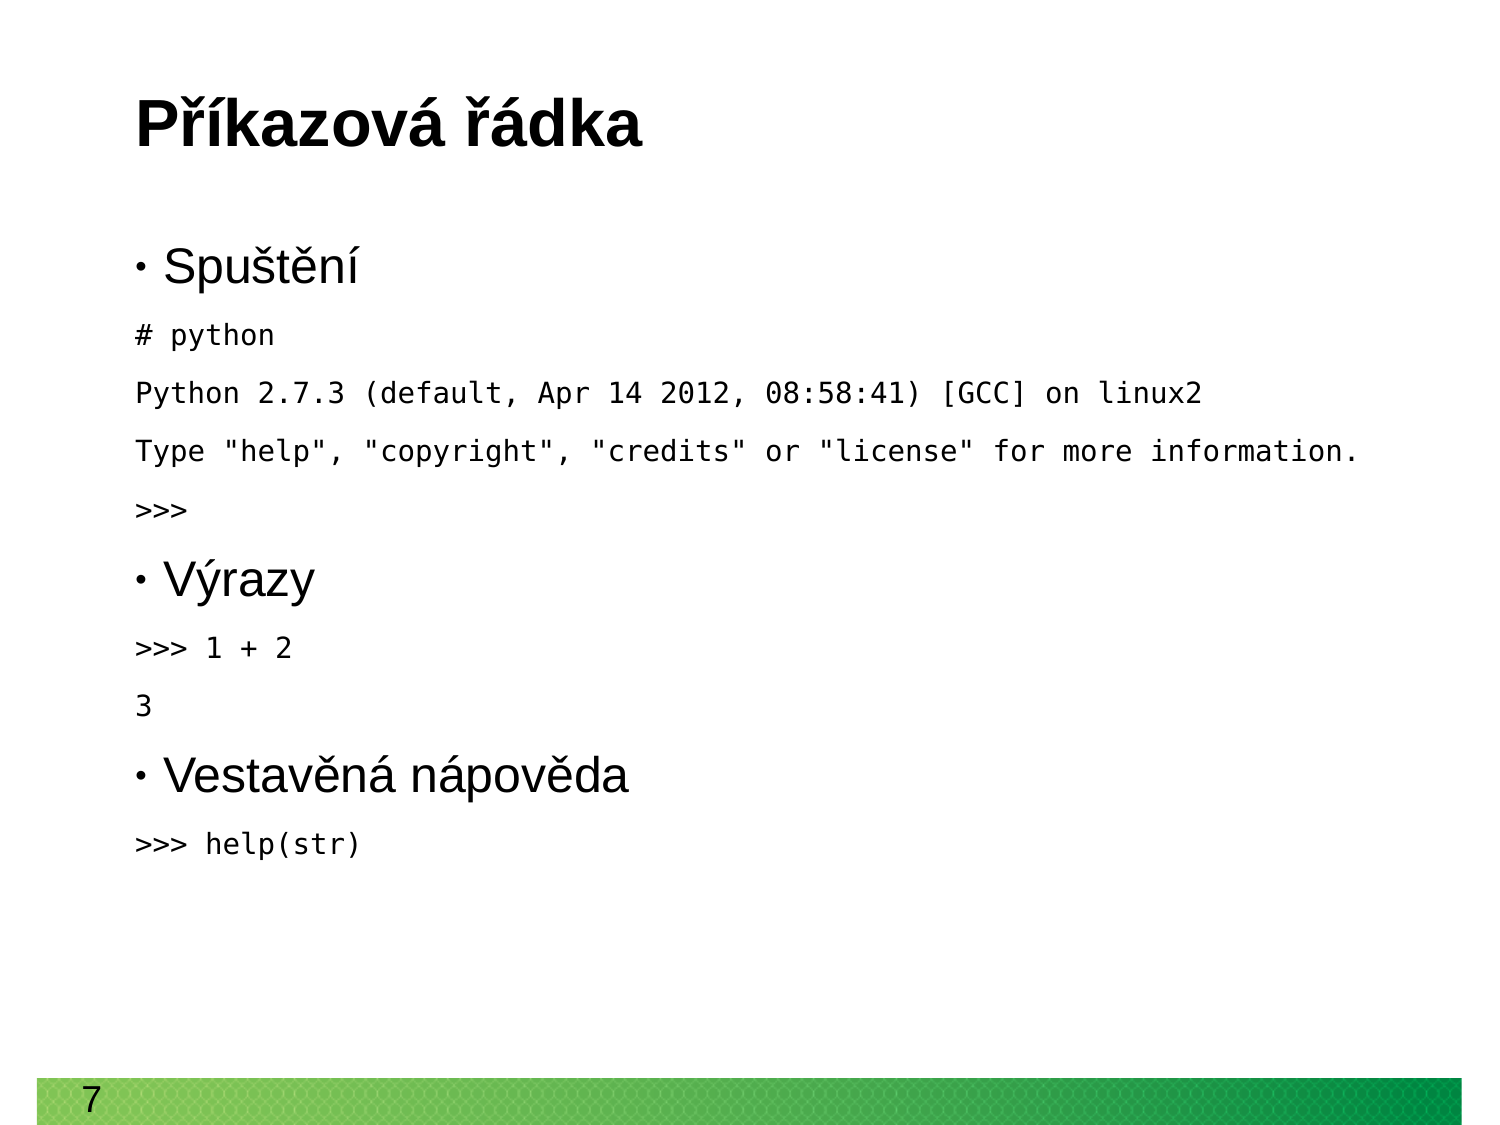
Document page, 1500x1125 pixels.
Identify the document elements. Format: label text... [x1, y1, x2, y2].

picture [36, 1078, 1462, 1125]
title Příkazová řádka [135, 41, 1372, 204]
list Spuštění # python Python 2.7.3 (default, Apr 14 2012, 08:58:41) [GCC] on linux2 Type "help", "copyright", "credits" or "license" for more information. >>> Výrazy >>> 1 + 2 3 Vestavěná nápověda >>> help(str) [135, 238, 1372, 982]
